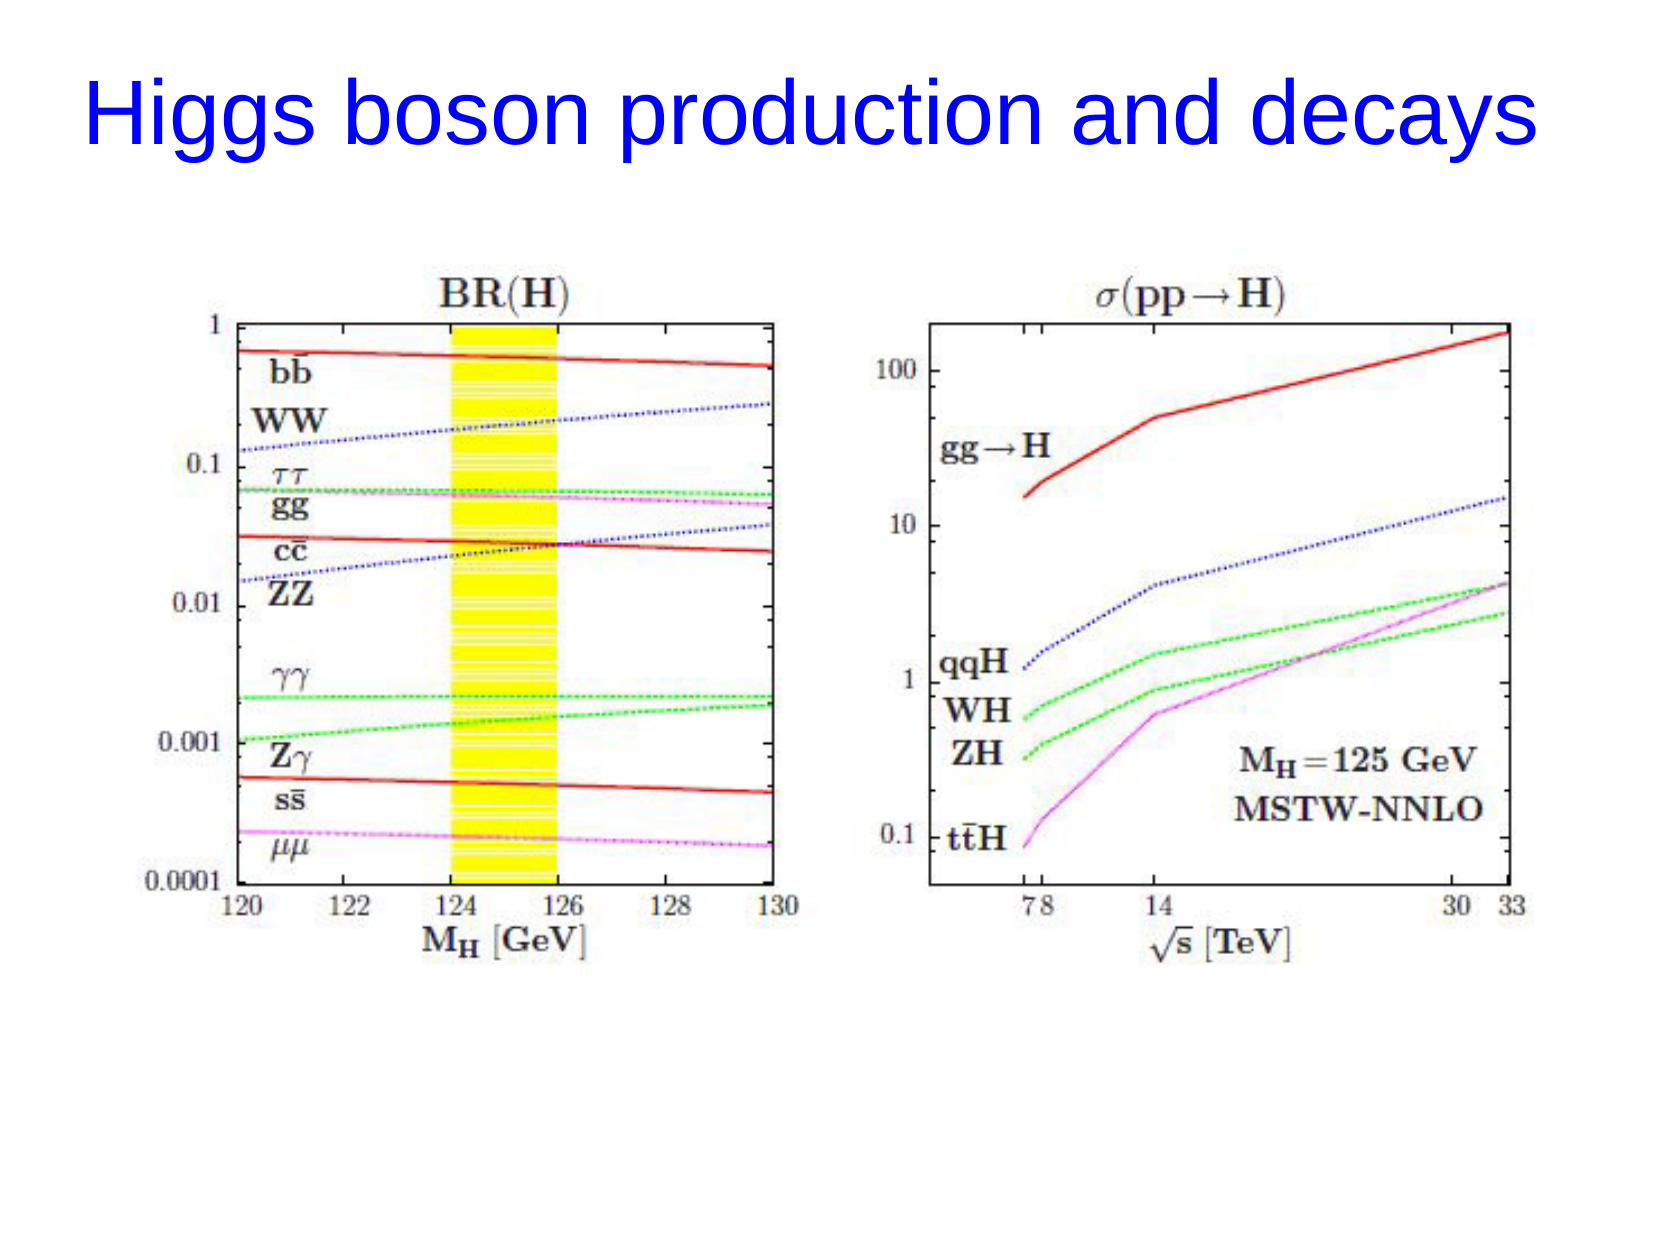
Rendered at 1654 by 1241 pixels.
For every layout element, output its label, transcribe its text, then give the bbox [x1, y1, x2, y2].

picture [29, 247, 1617, 1010]
title Higgs boson production and decays [82, 49, 1571, 178]
